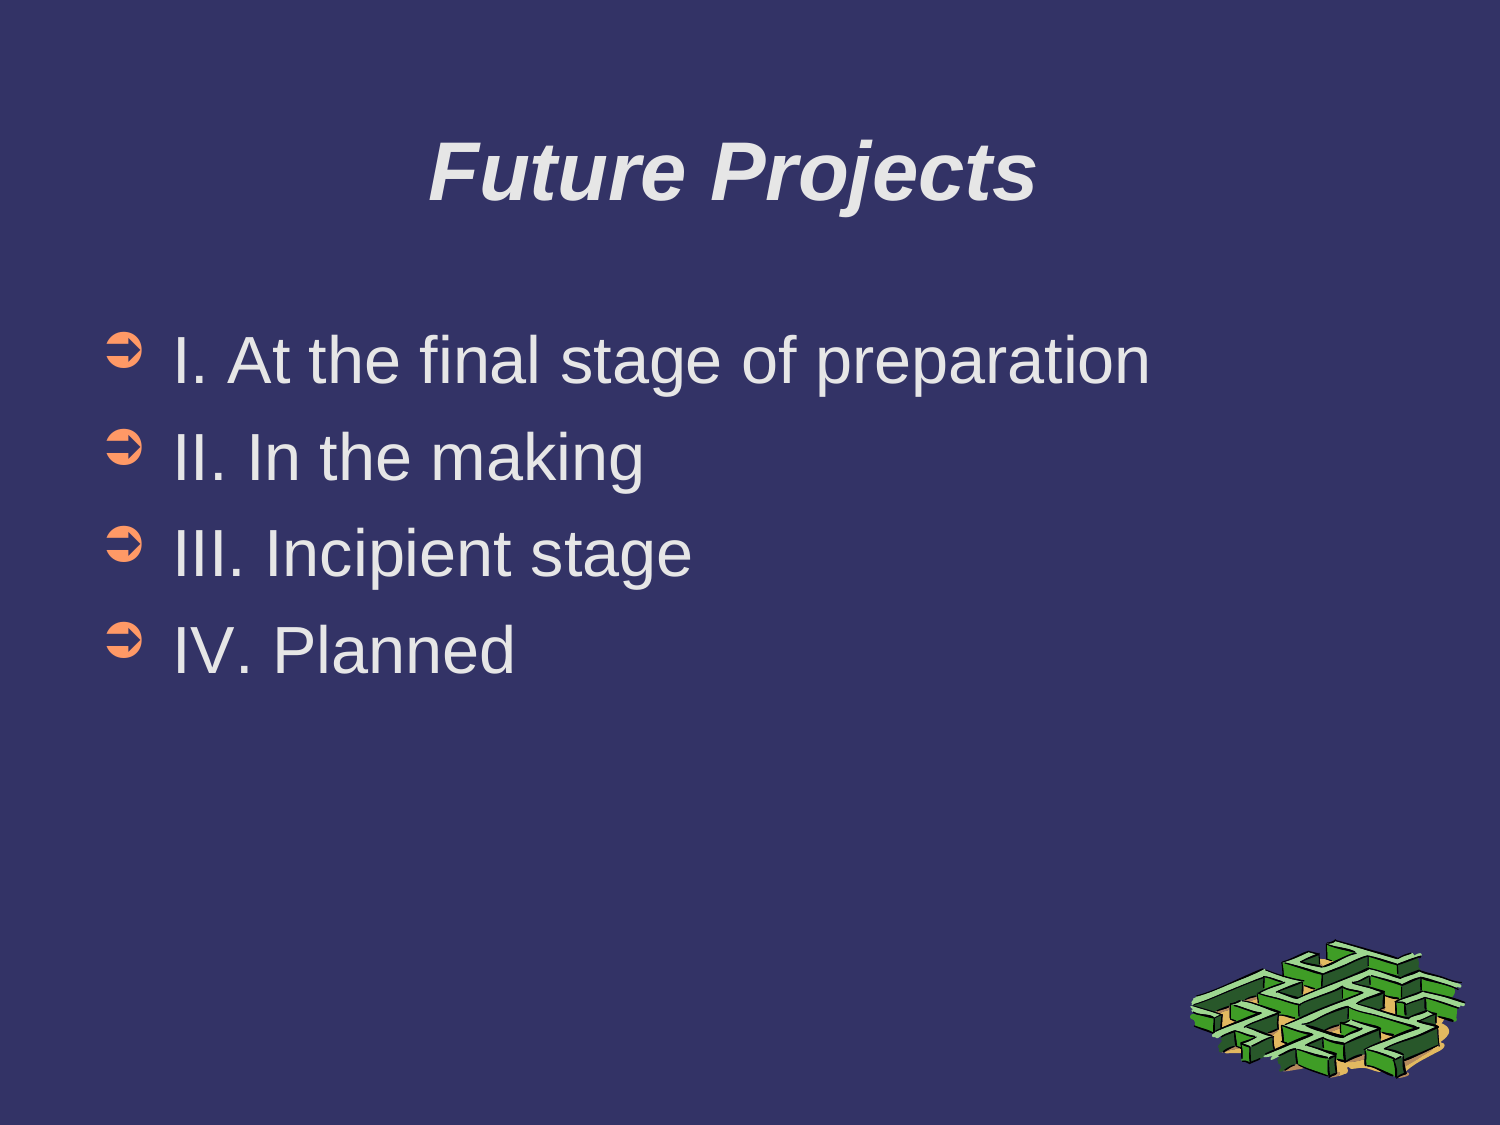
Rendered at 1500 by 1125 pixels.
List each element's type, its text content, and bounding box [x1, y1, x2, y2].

title Future Projects [66, 37, 1342, 225]
list I. At the final stage of preparation II. In the making III. Incipient stage IV. Planned [74, 309, 1417, 994]
